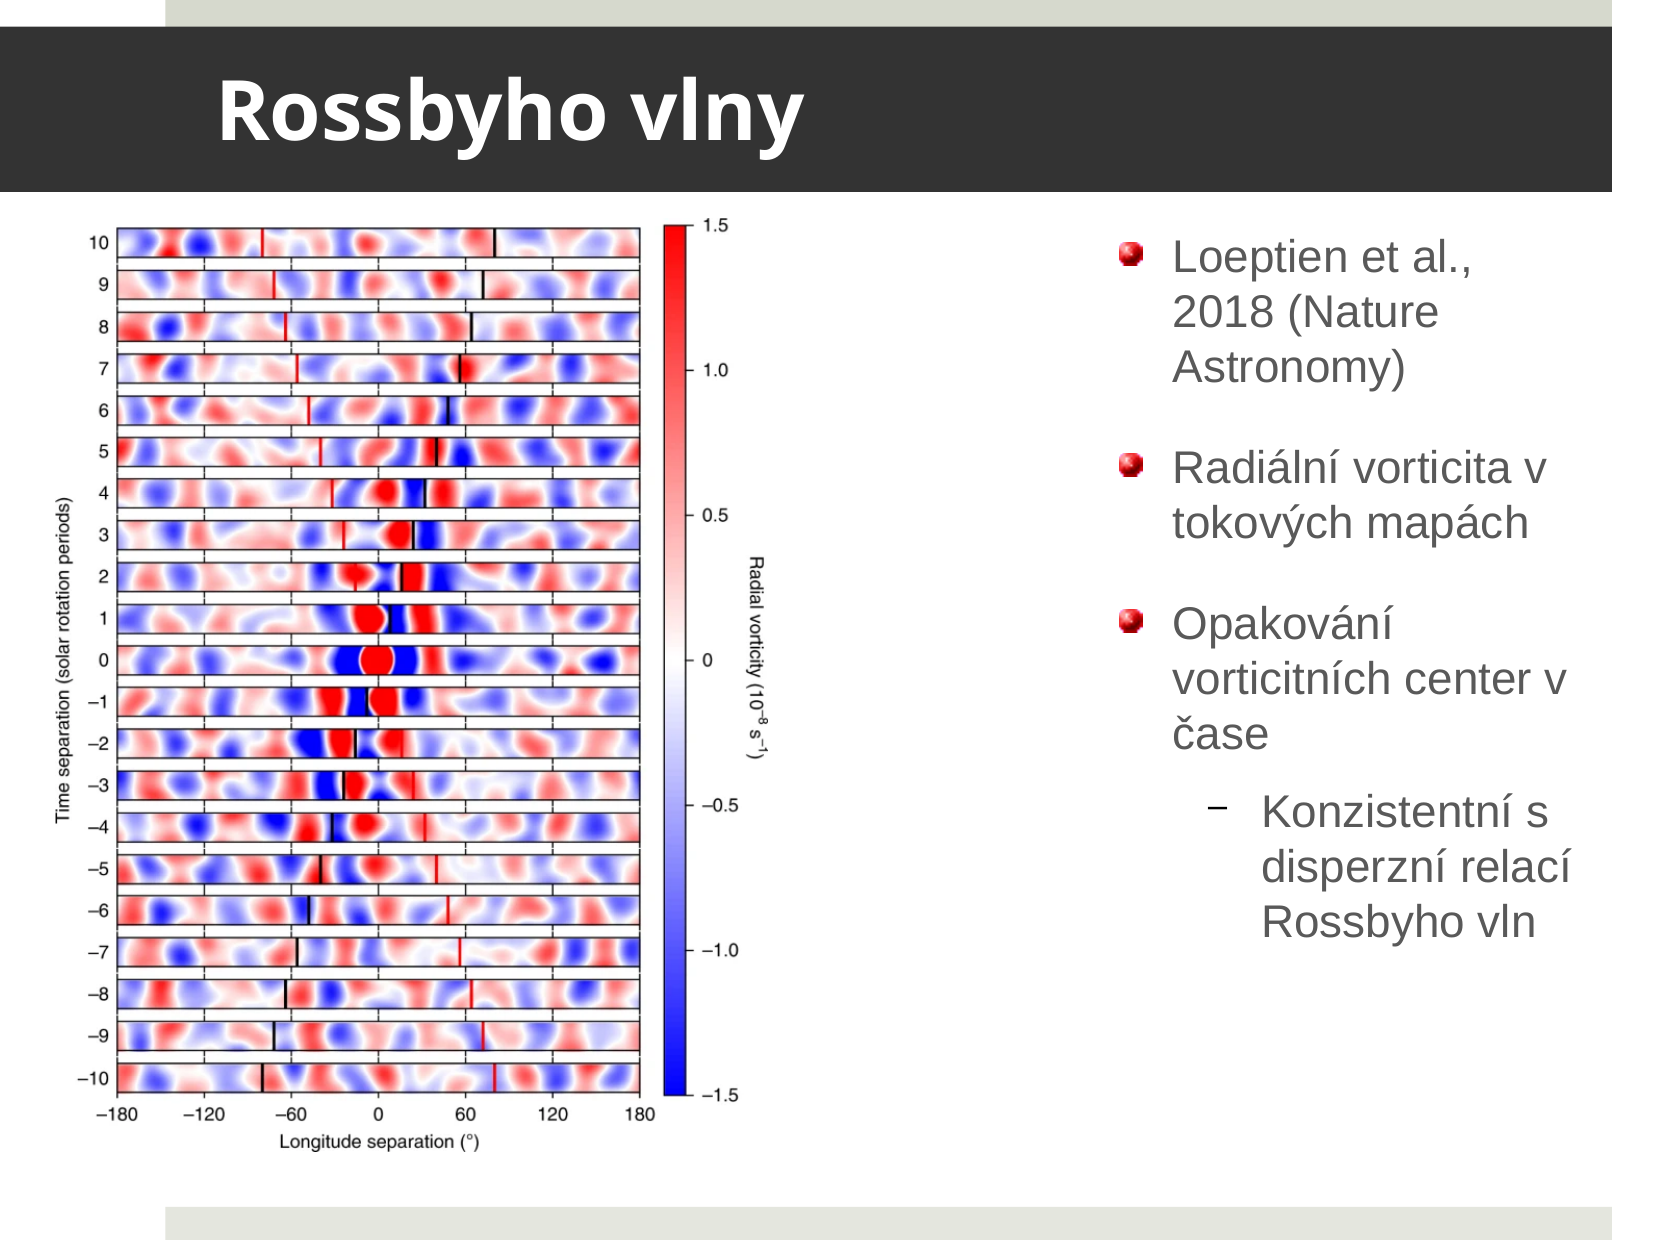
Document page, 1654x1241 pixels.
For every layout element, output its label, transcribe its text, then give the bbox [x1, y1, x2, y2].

picture [55, 218, 768, 1152]
list Loeptien et al., 2018 (Nature Astronomy) Radiální vorticita v tokových mapách Opakování vorticitních center v čase Konzistentní s disperzní relací Rossbyho vln [1103, 218, 1595, 1123]
title Rossbyho vlny [0, 26, 1612, 192]
